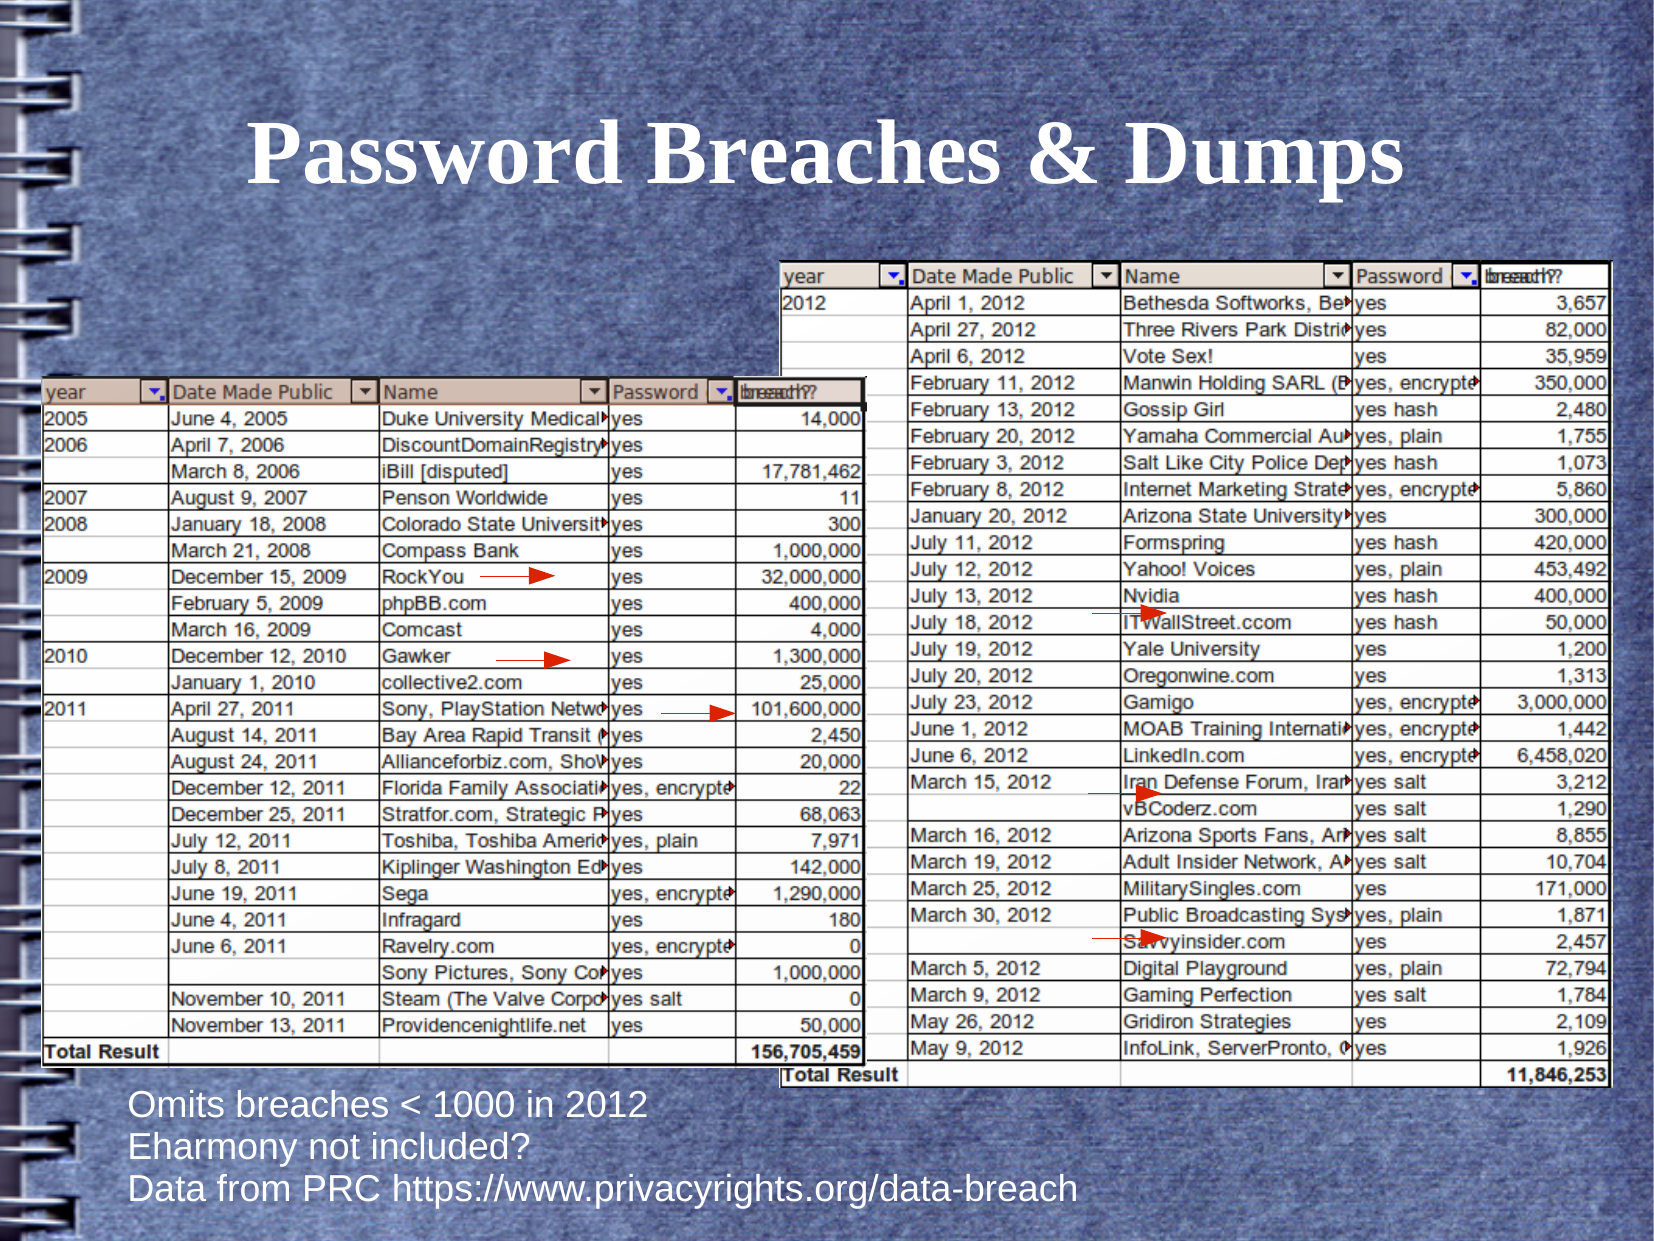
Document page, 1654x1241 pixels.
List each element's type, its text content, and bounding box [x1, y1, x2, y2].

title Password Breaches & Dumps [82, 56, 1571, 250]
picture [0, 0, 1654, 1241]
text_box Omits breaches < 1000 in 2012 Eharmony not included? Data from PRC https://www.privacyrights.org/data-breach [112, 1075, 1463, 1241]
